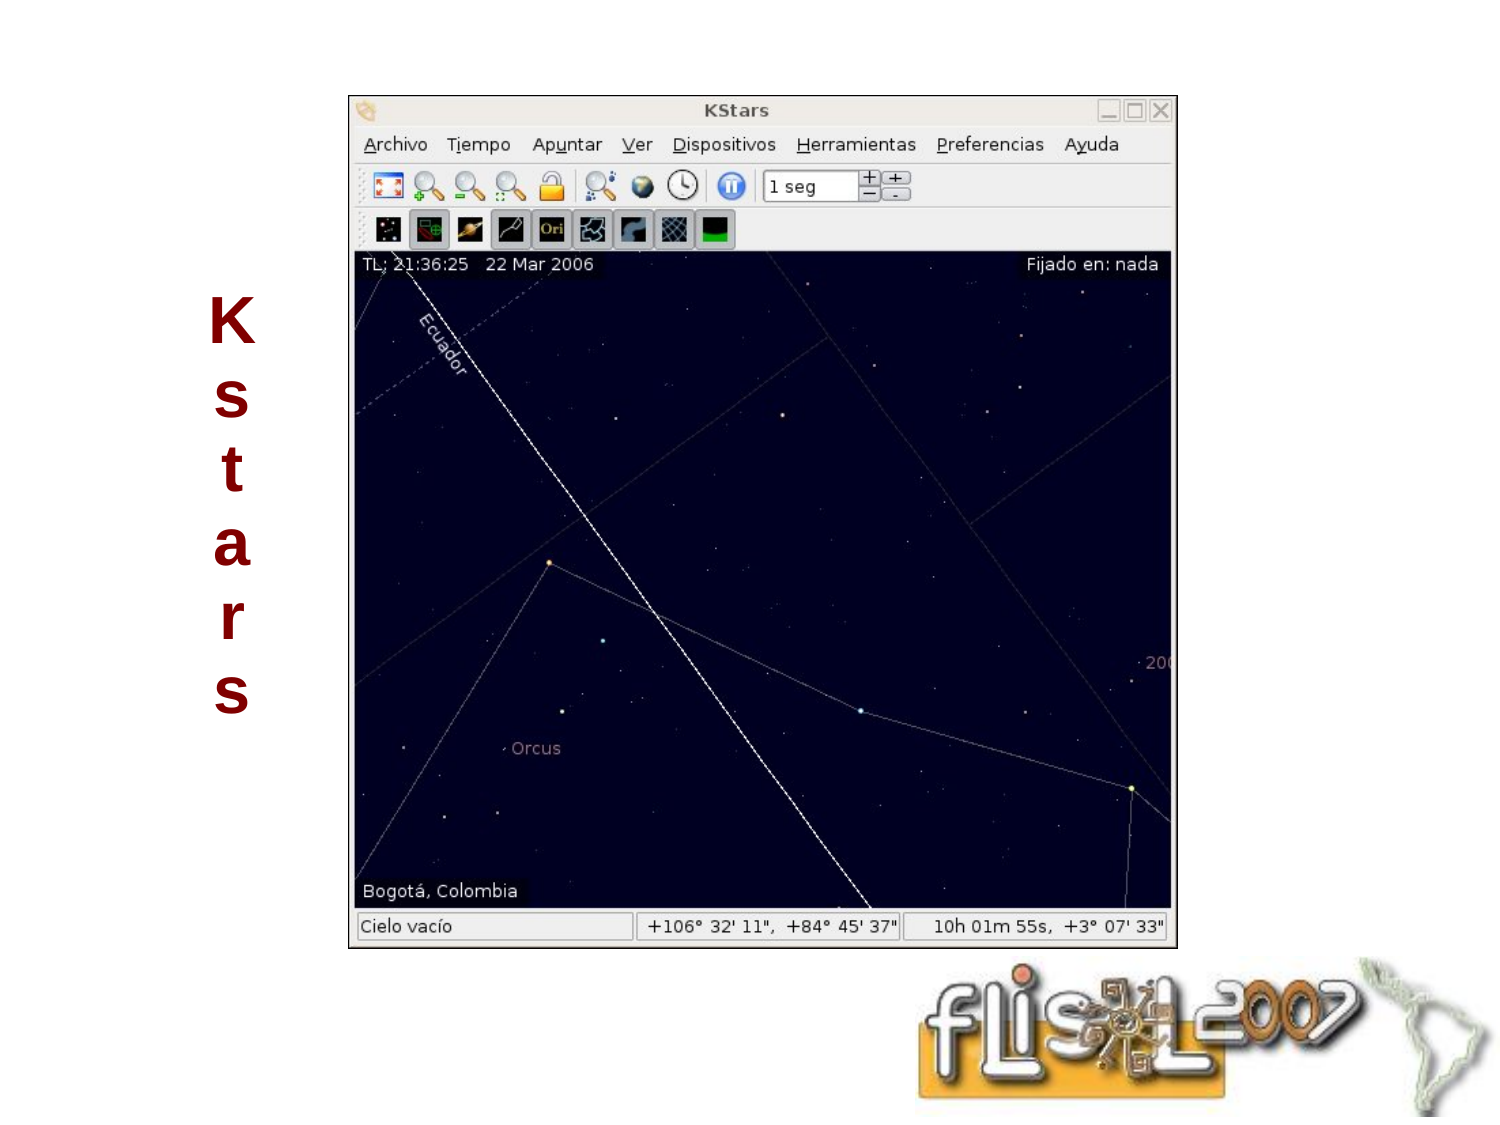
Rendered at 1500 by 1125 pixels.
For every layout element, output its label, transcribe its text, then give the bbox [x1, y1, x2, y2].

text_box K s t a r s [208, 285, 257, 729]
picture [915, 956, 1500, 1117]
picture [348, 95, 1178, 949]
